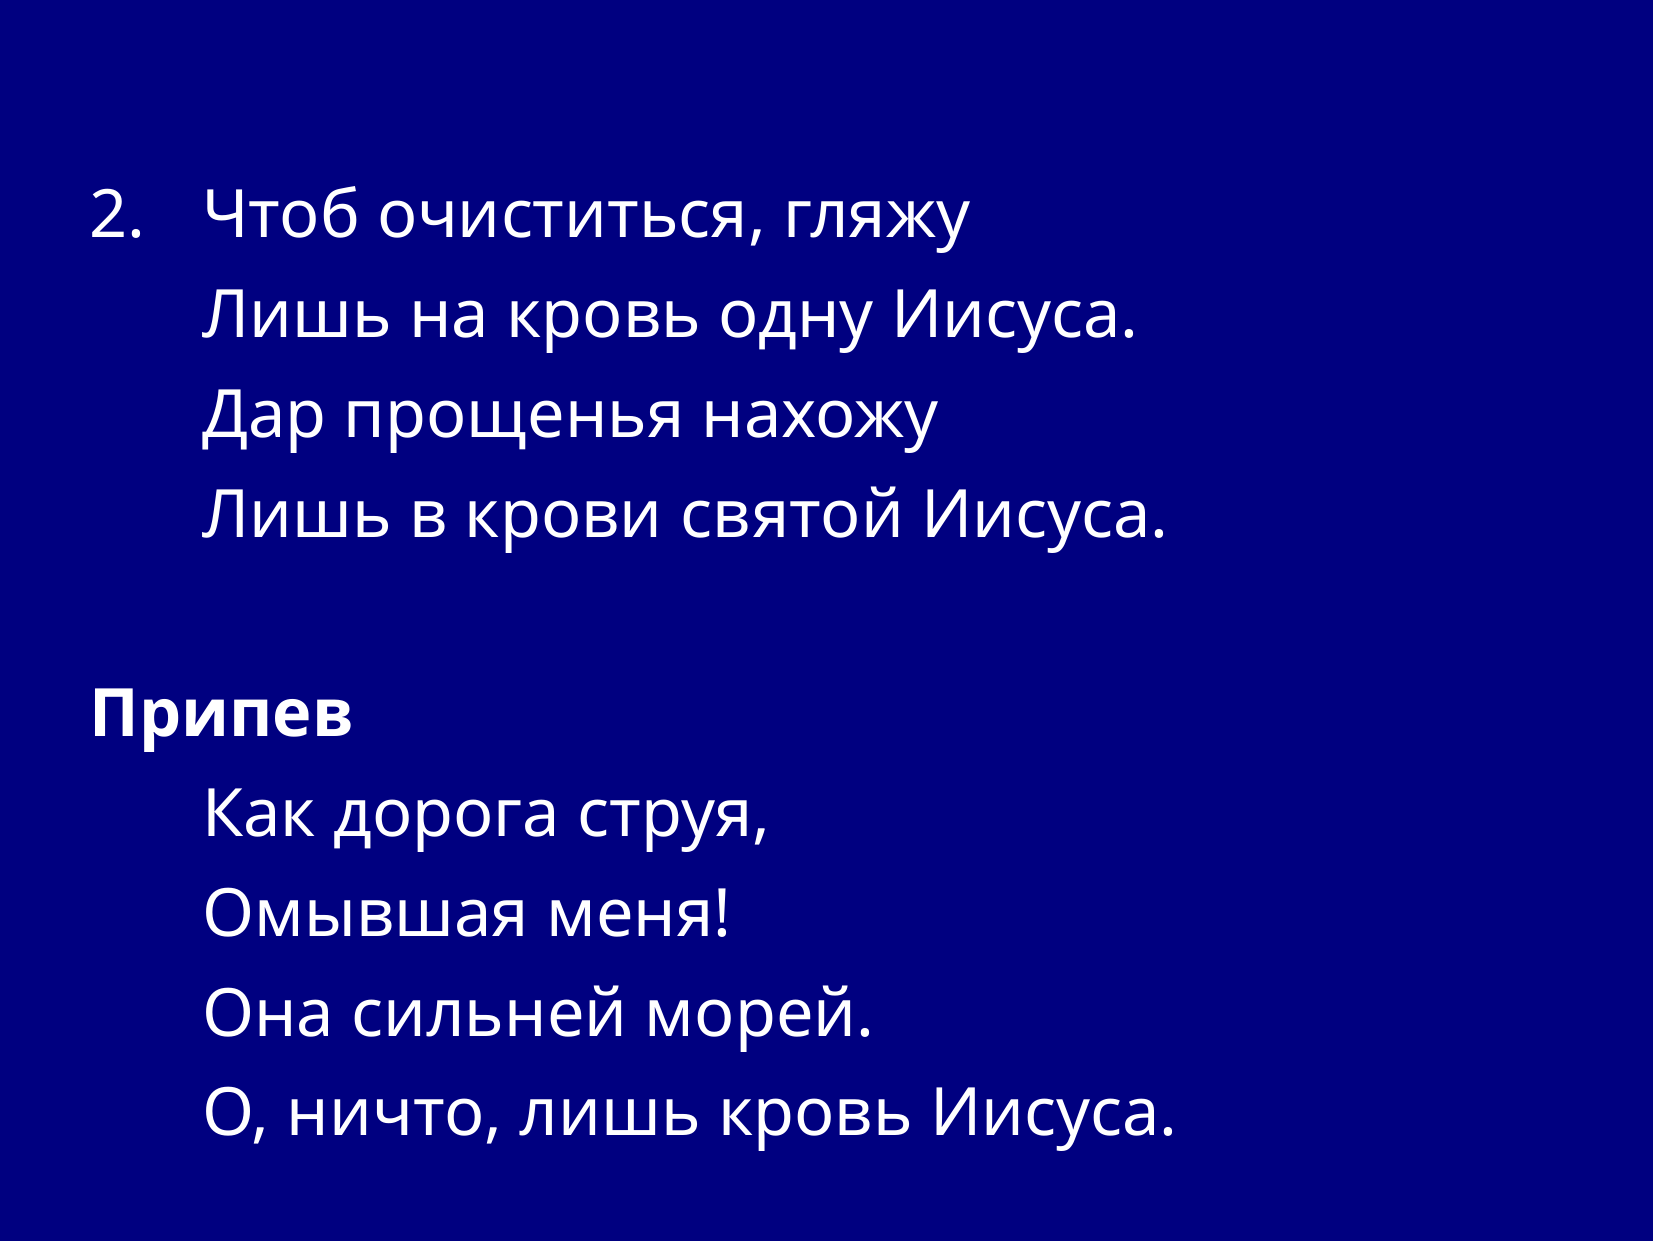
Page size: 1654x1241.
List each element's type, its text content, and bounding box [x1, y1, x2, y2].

text_box 2. Чтоб очиститься, гляжу Лишь на кровь одну Иисуса. Дар прощенья нахожу Лишь в крови святой Иисуса. Припев Как дорога струя, Омывшая меня! Она сильней морей. О, ничто, лишь кровь Иисуса. [75, 150, 1576, 1163]
